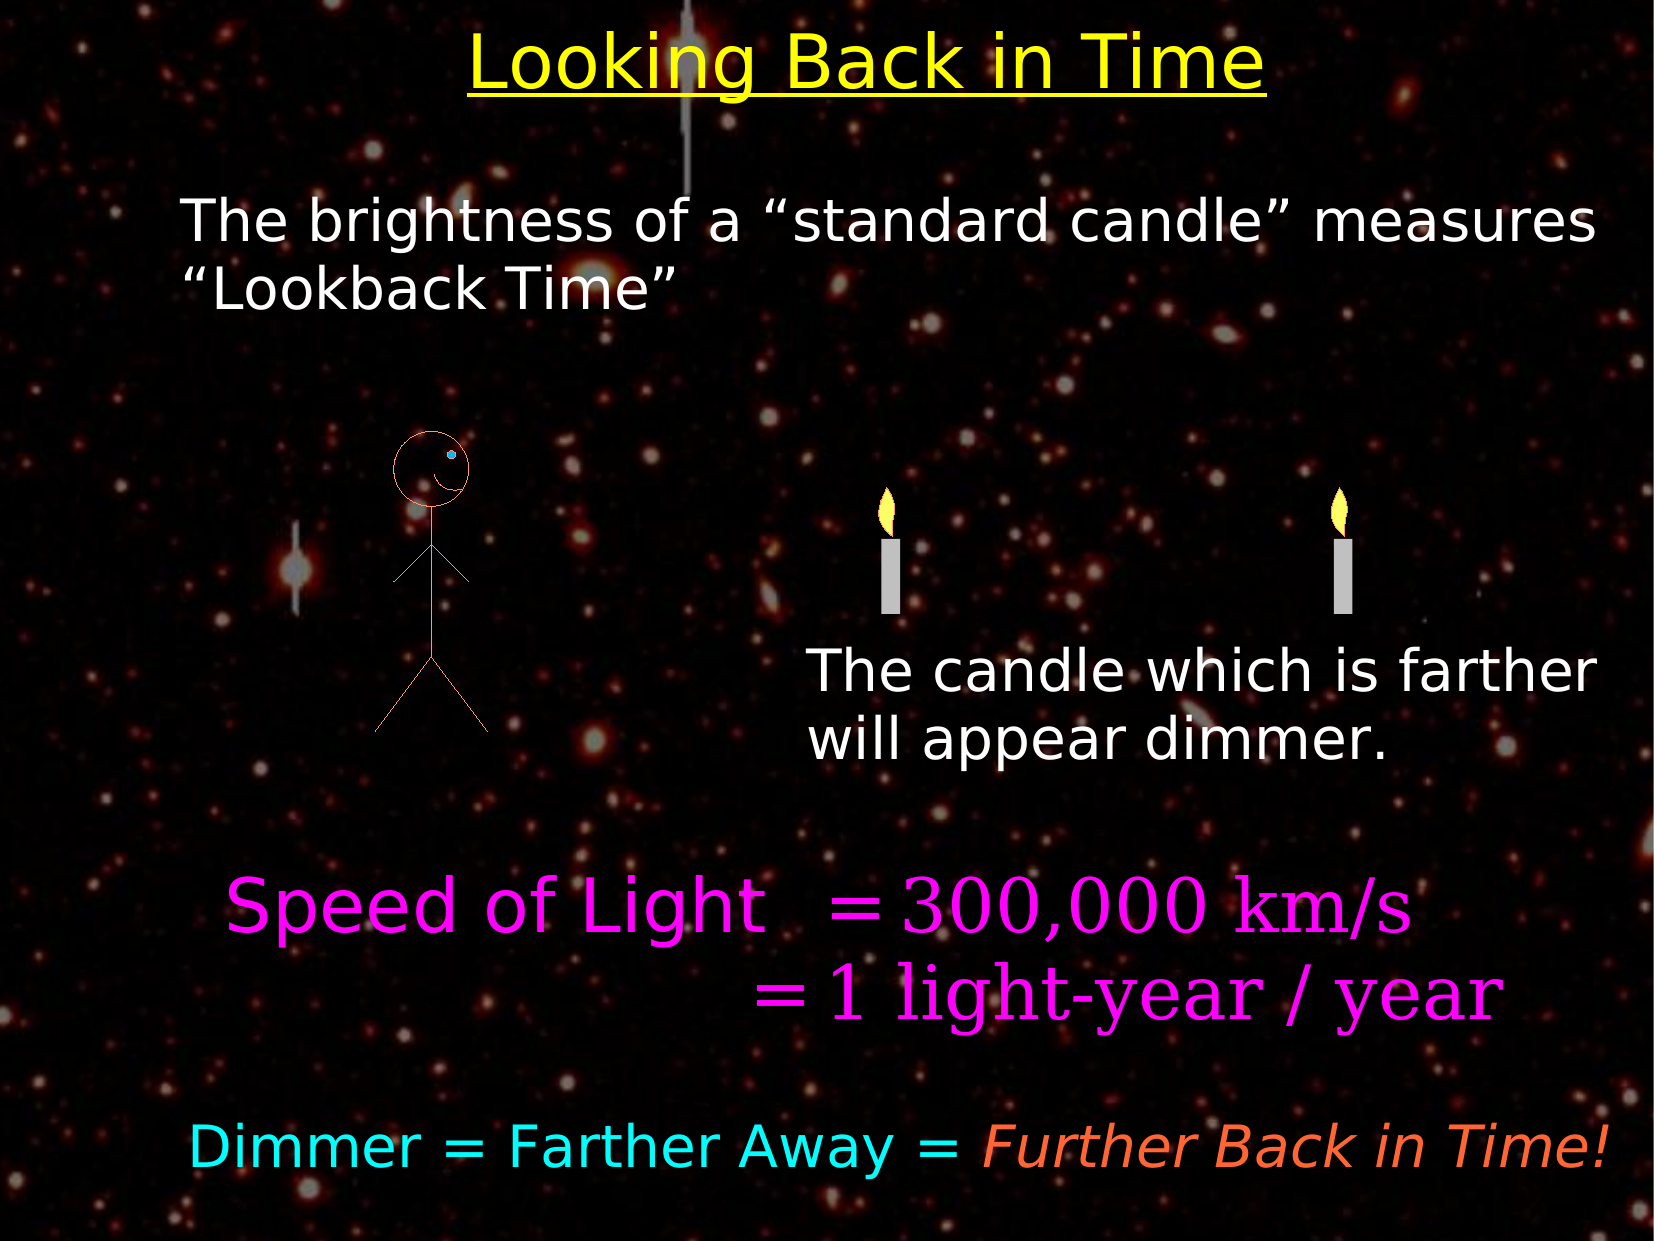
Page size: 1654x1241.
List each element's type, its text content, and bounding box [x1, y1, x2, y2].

text_box [1331, 487, 1348, 537]
text_box The candle which is farther will appear dimmer. [806, 637, 1519, 774]
text_box [1333, 538, 1353, 614]
picture [0, 0, 1654, 1241]
text_box Looking Back in Time [466, 18, 1174, 107]
text_box [881, 538, 901, 614]
text_box The brightness of a “standard candle” measures “Lookback Time” [180, 187, 1473, 324]
text_box [447, 450, 456, 459]
text_box Dimmer = Farther Away = Further Back in Time! [187, 1113, 1471, 1182]
text_box [878, 487, 895, 537]
text_box Speed of Light = 300,000 km/s = 1 light-year / year [224, 862, 1436, 1038]
